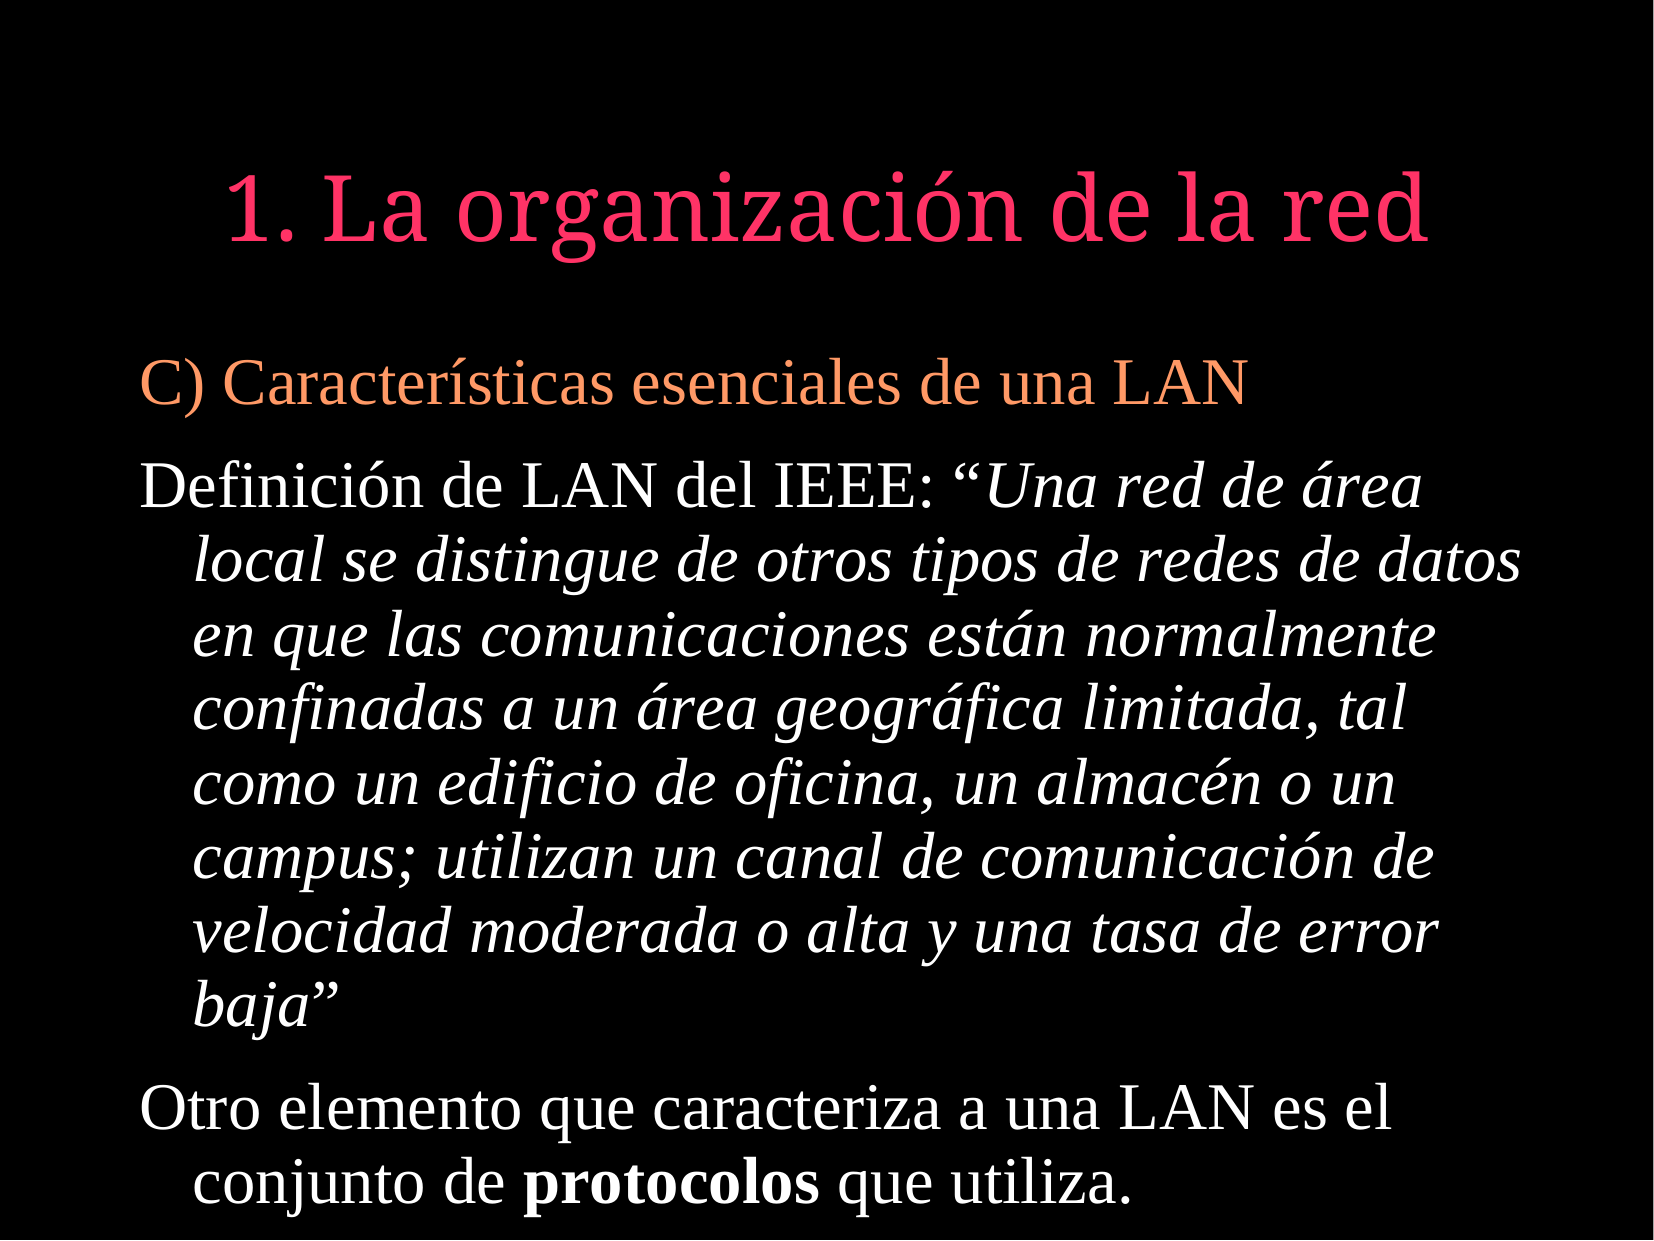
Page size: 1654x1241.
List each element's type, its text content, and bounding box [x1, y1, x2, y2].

title 1. La organización de la red [121, 102, 1534, 311]
list C) Características esenciales de una LAN Definición de LAN del IEEE: “Una red de área local se distingue de otros tipos de redes de datos en que las comunicaciones están normalmente confinadas a un área geográfica limitada, tal como un edificio de oficina, un almacén o un campus; utilizan un canal de comunicación de velocidad moderada o alta y una tasa de error baja” Otro elemento que caracteriza a una LAN es el conjunto de protocolos que utiliza. [121, 344, 1534, 1219]
